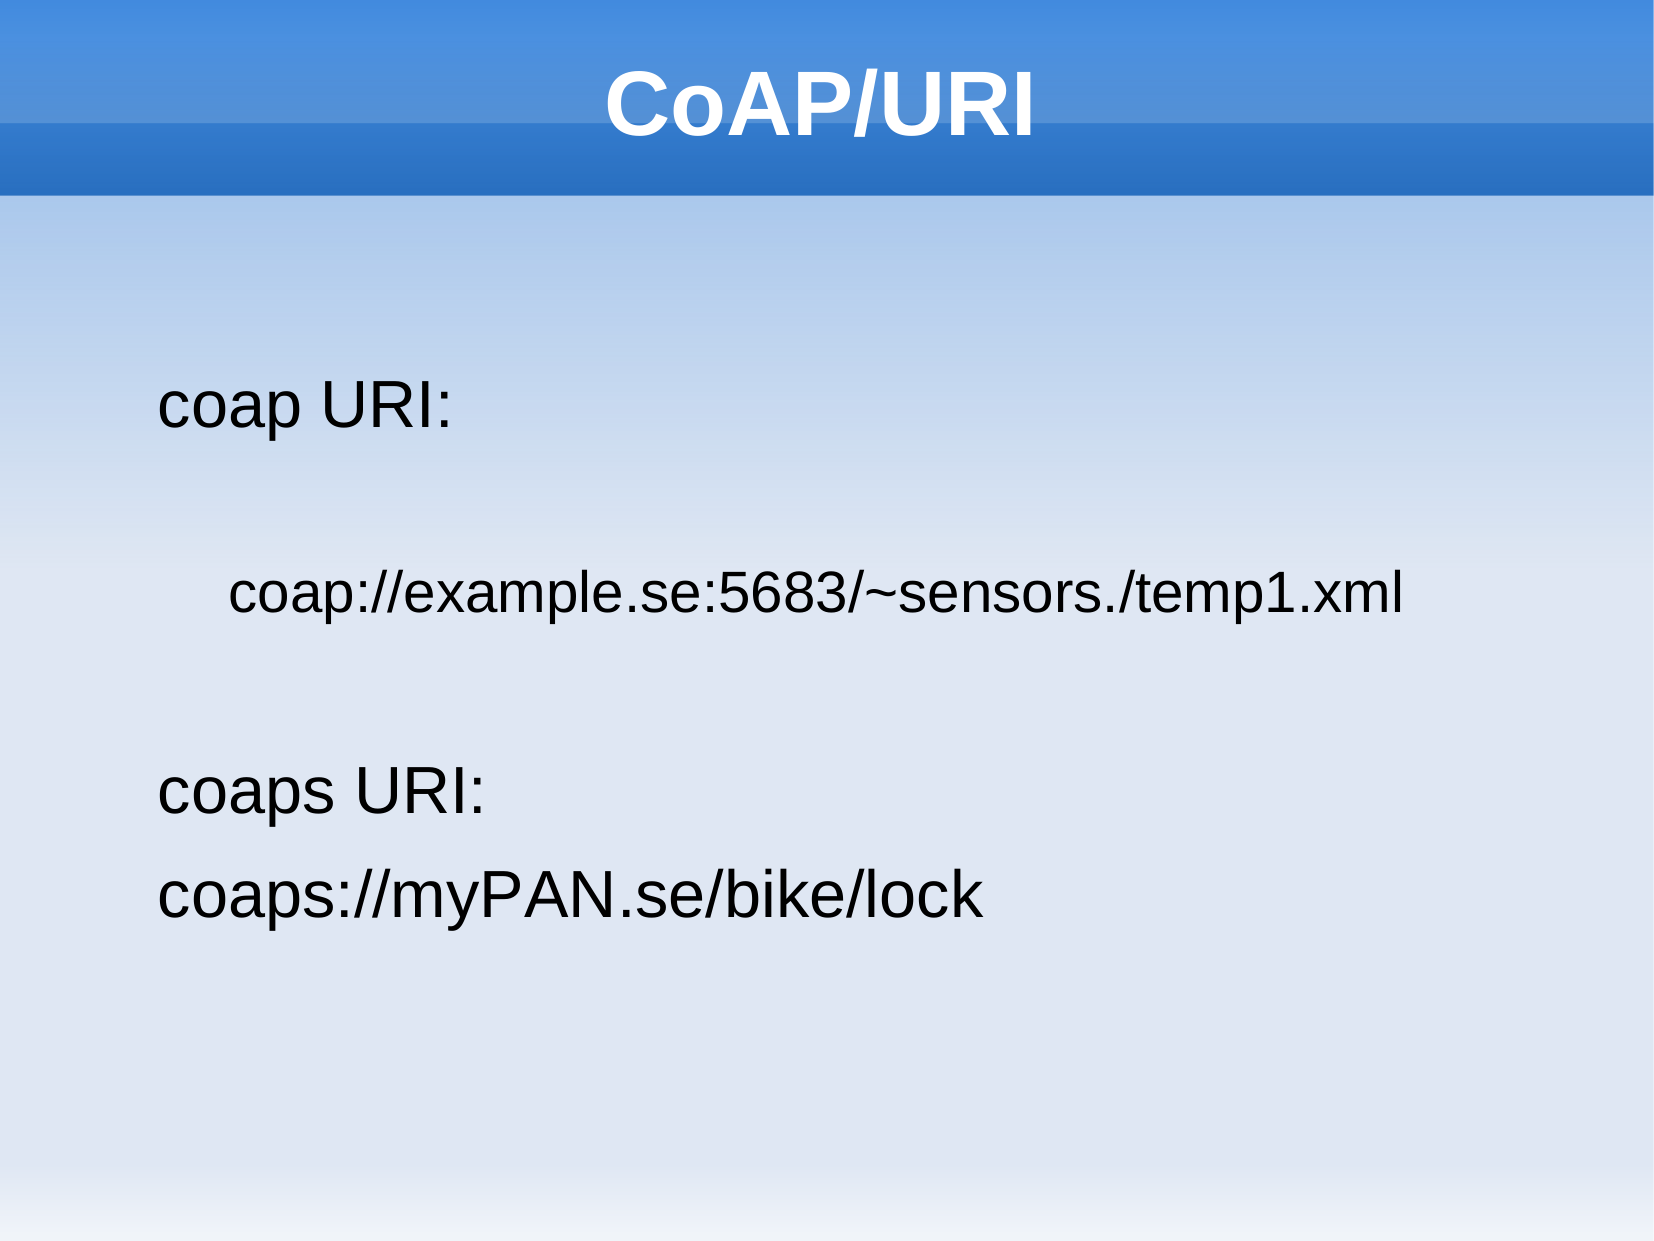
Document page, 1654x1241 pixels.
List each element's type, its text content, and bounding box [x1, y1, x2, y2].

list coap URI: coap://example.se:5683/~sensors./temp1.xml coaps URI: coaps://myPAN.se/bike/lock [86, 262, 1576, 1082]
picture [0, 0, 1654, 1241]
title CoAP/URI [76, 0, 1565, 208]
